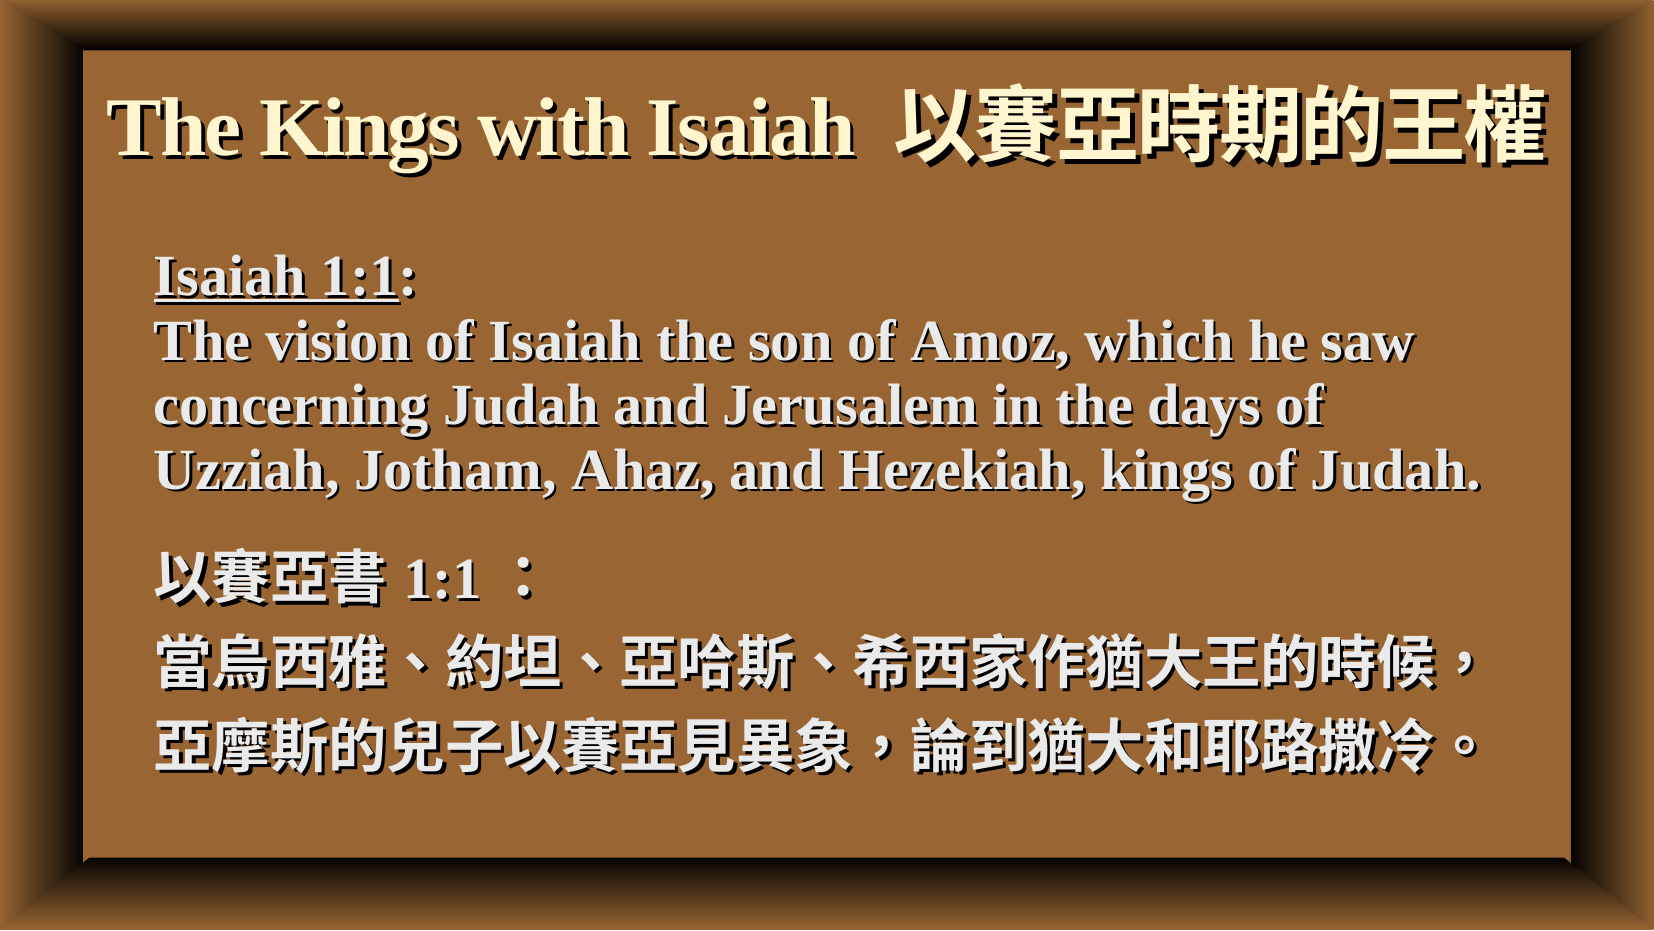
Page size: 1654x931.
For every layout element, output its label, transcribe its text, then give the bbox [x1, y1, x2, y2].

text_box Isaiah 1:1: The vision of Isaiah the son of Amoz, which he saw concerning Judah and Jerusalem in the days of Uzziah, Jotham, Ahaz, and Hezekiah, kings of Judah. 以賽亞書1:1： 當烏西雅、約坦、亞哈斯、希西家作猶大王的時候，亞摩斯的兒子以賽亞見異象，論到猶大和耶路撒冷。 [138, 236, 1515, 822]
title The Kings with Isaiah 以賽亞時期的王權 [101, 59, 1553, 281]
